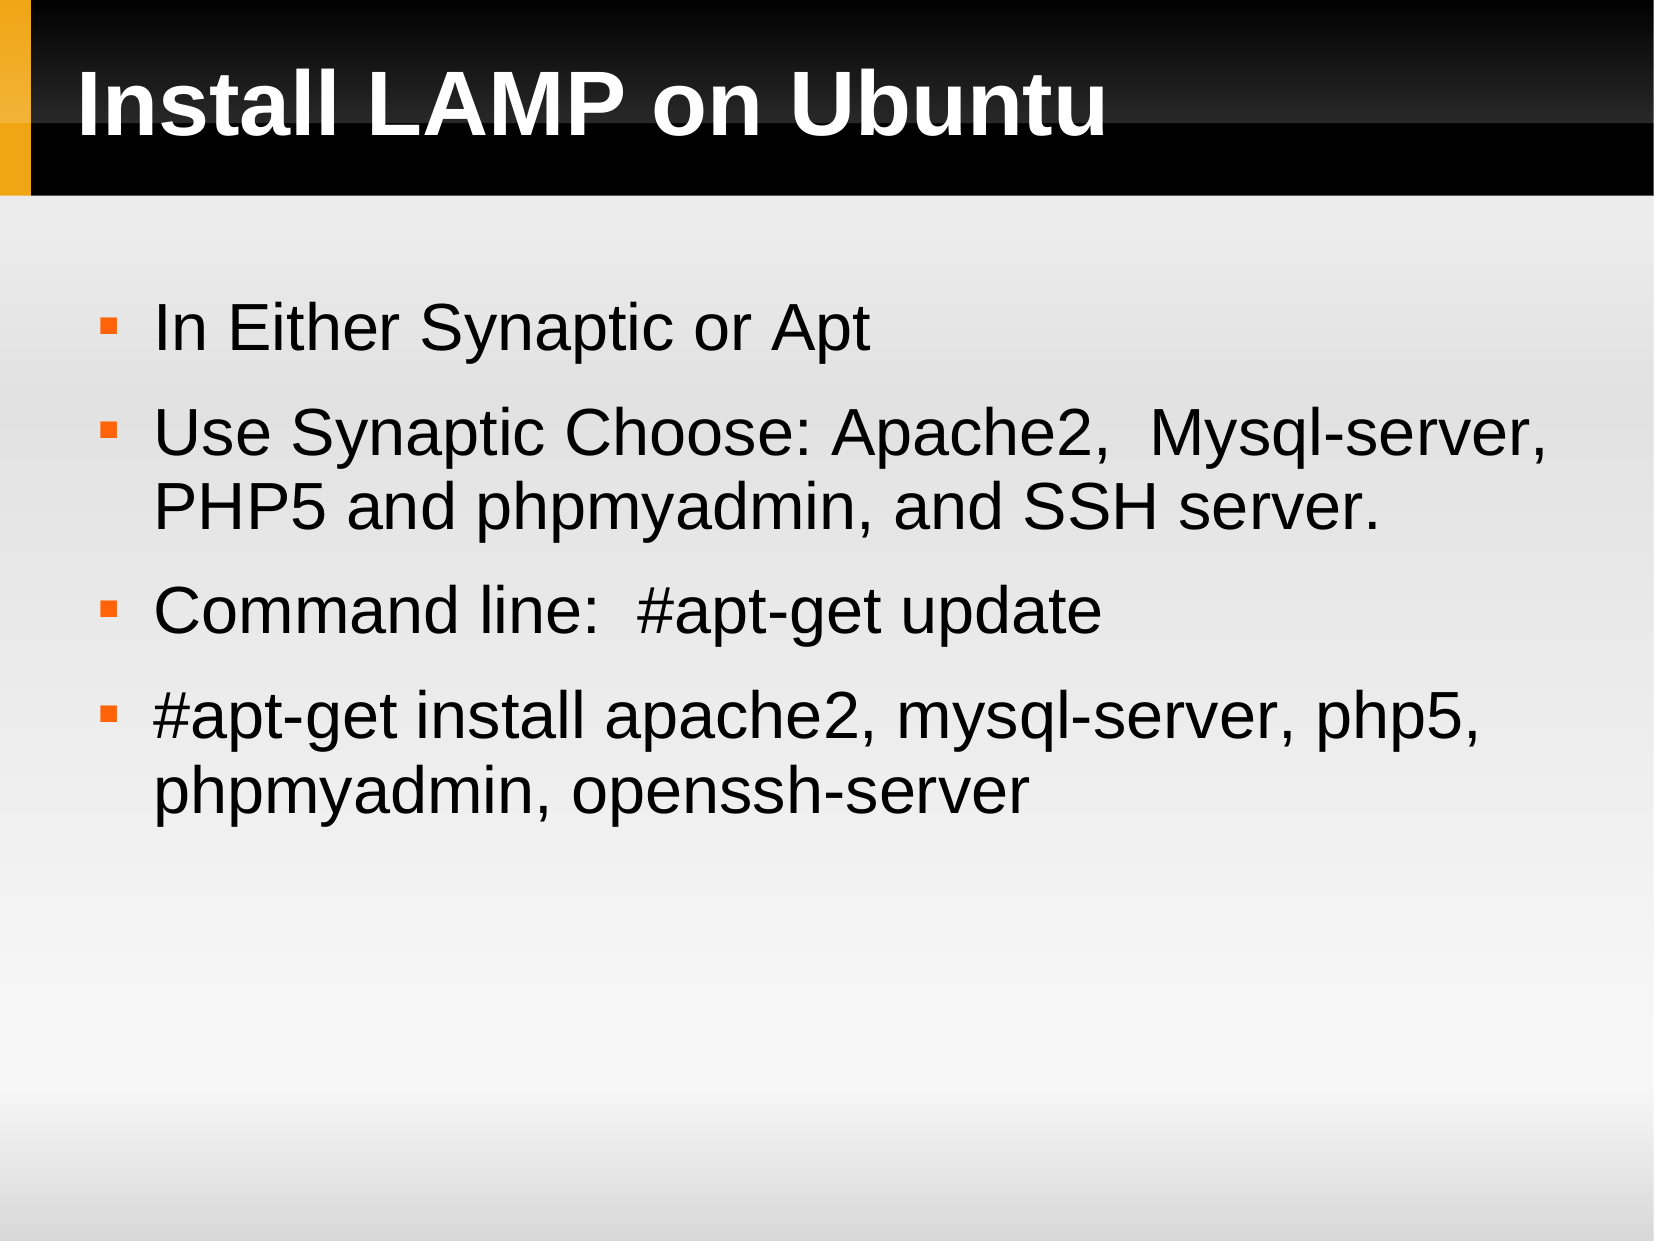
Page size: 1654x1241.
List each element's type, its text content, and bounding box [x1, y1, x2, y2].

picture [0, 0, 1654, 1241]
list In Either Synaptic or Apt Use Synaptic Choose: Apache2, Mysql-server, PHP5 and phpmyadmin, and SSH server. Command line: #apt-get update #apt-get install apache2, mysql-server, php5, phpmyadmin, openssh-server [82, 290, 1571, 1094]
title Install LAMP on Ubuntu [76, 7, 1565, 200]
